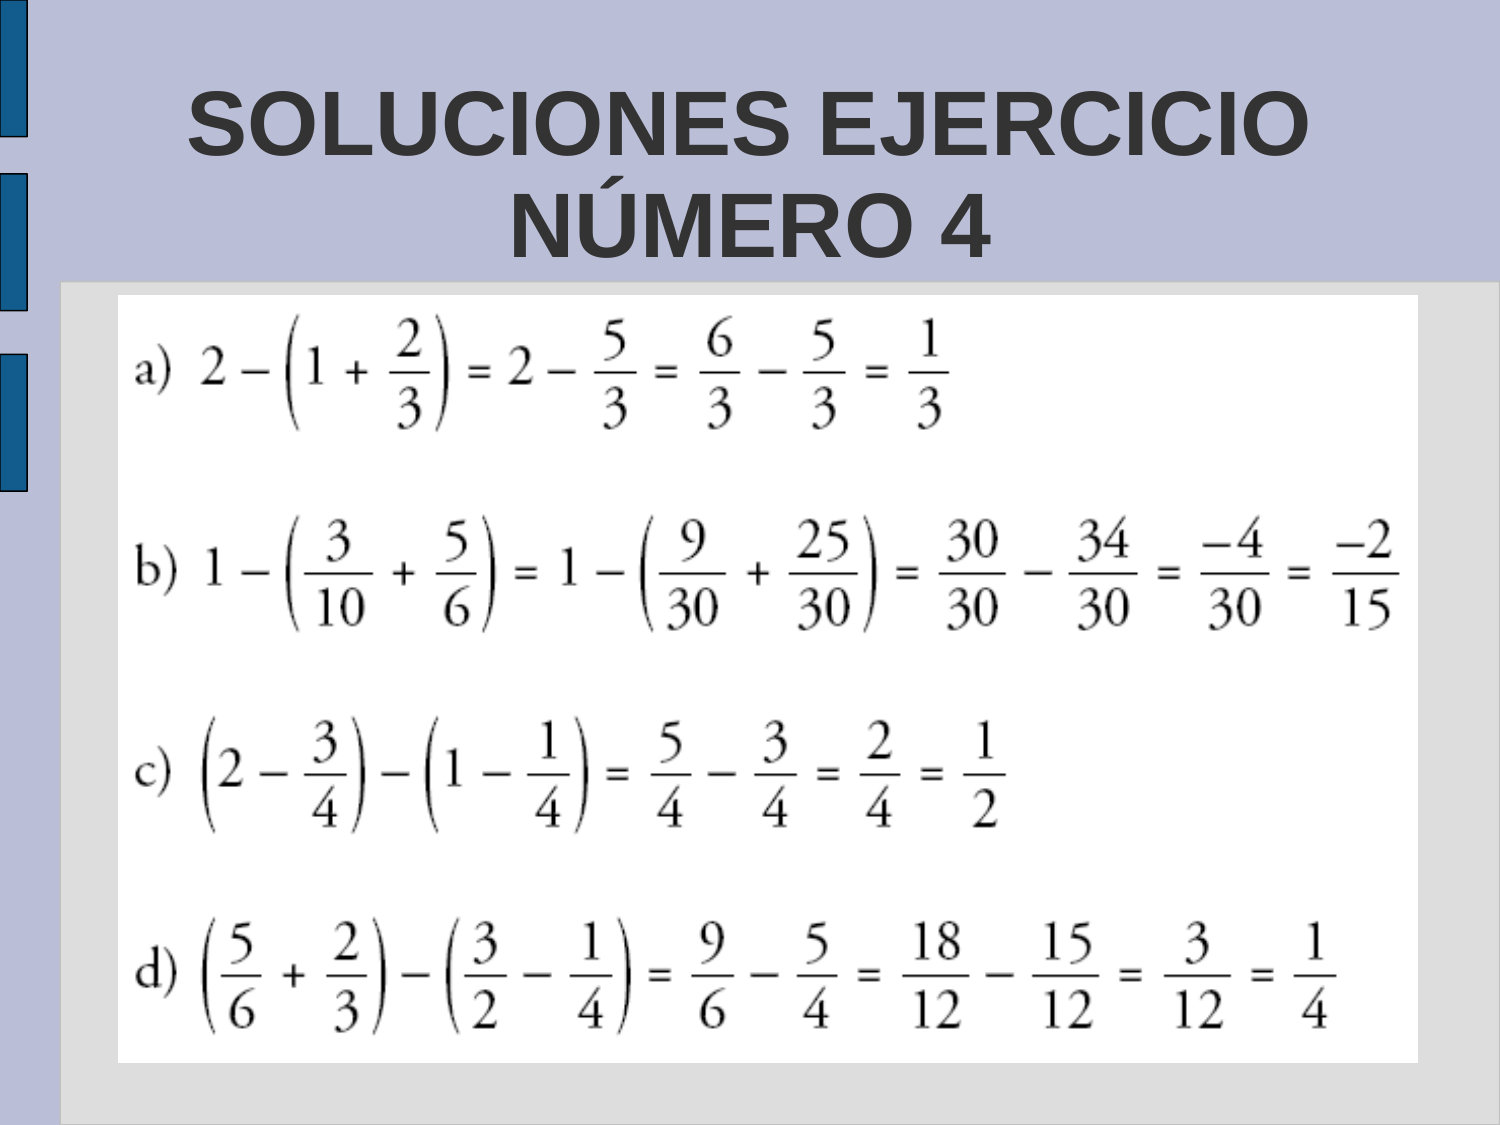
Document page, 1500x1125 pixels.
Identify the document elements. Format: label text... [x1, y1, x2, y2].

title SOLUCIONES EJERCICIO NÚMERO 4 [110, 73, 1391, 279]
picture [118, 295, 1418, 1063]
